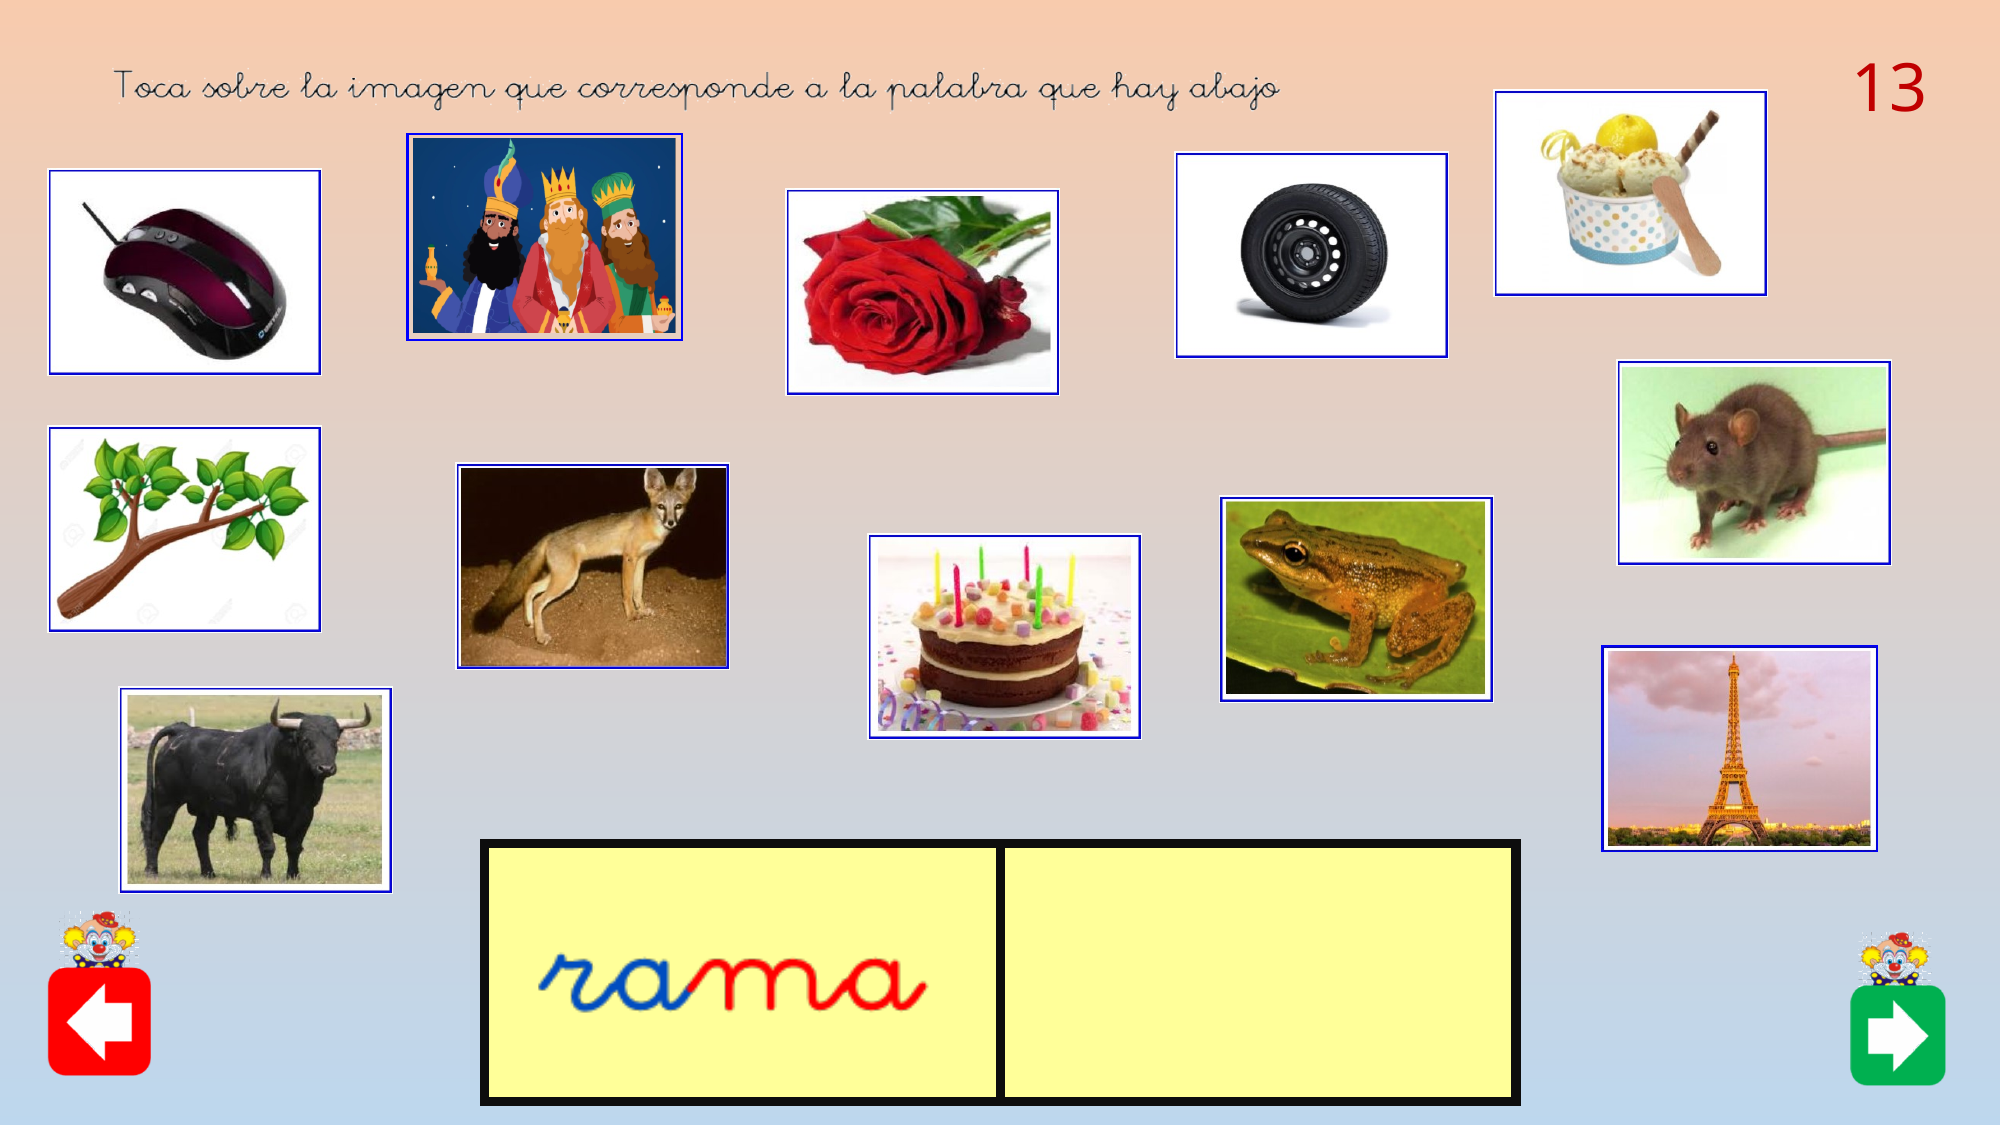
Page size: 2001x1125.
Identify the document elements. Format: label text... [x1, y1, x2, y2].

picture [1850, 931, 1946, 1086]
picture [455, 462, 730, 670]
picture [47, 425, 322, 633]
picture [106, 57, 1768, 297]
picture [406, 133, 683, 341]
text_box 13 [1820, 37, 1958, 133]
picture [1601, 645, 1878, 852]
text_box [484, 843, 1516, 1102]
picture [1616, 359, 1892, 566]
picture [1219, 495, 1494, 703]
picture [523, 878, 945, 1068]
picture [47, 910, 151, 1076]
picture [1174, 151, 1449, 359]
picture [118, 686, 393, 894]
picture [47, 168, 322, 376]
picture [785, 188, 1060, 396]
picture [867, 533, 1142, 740]
